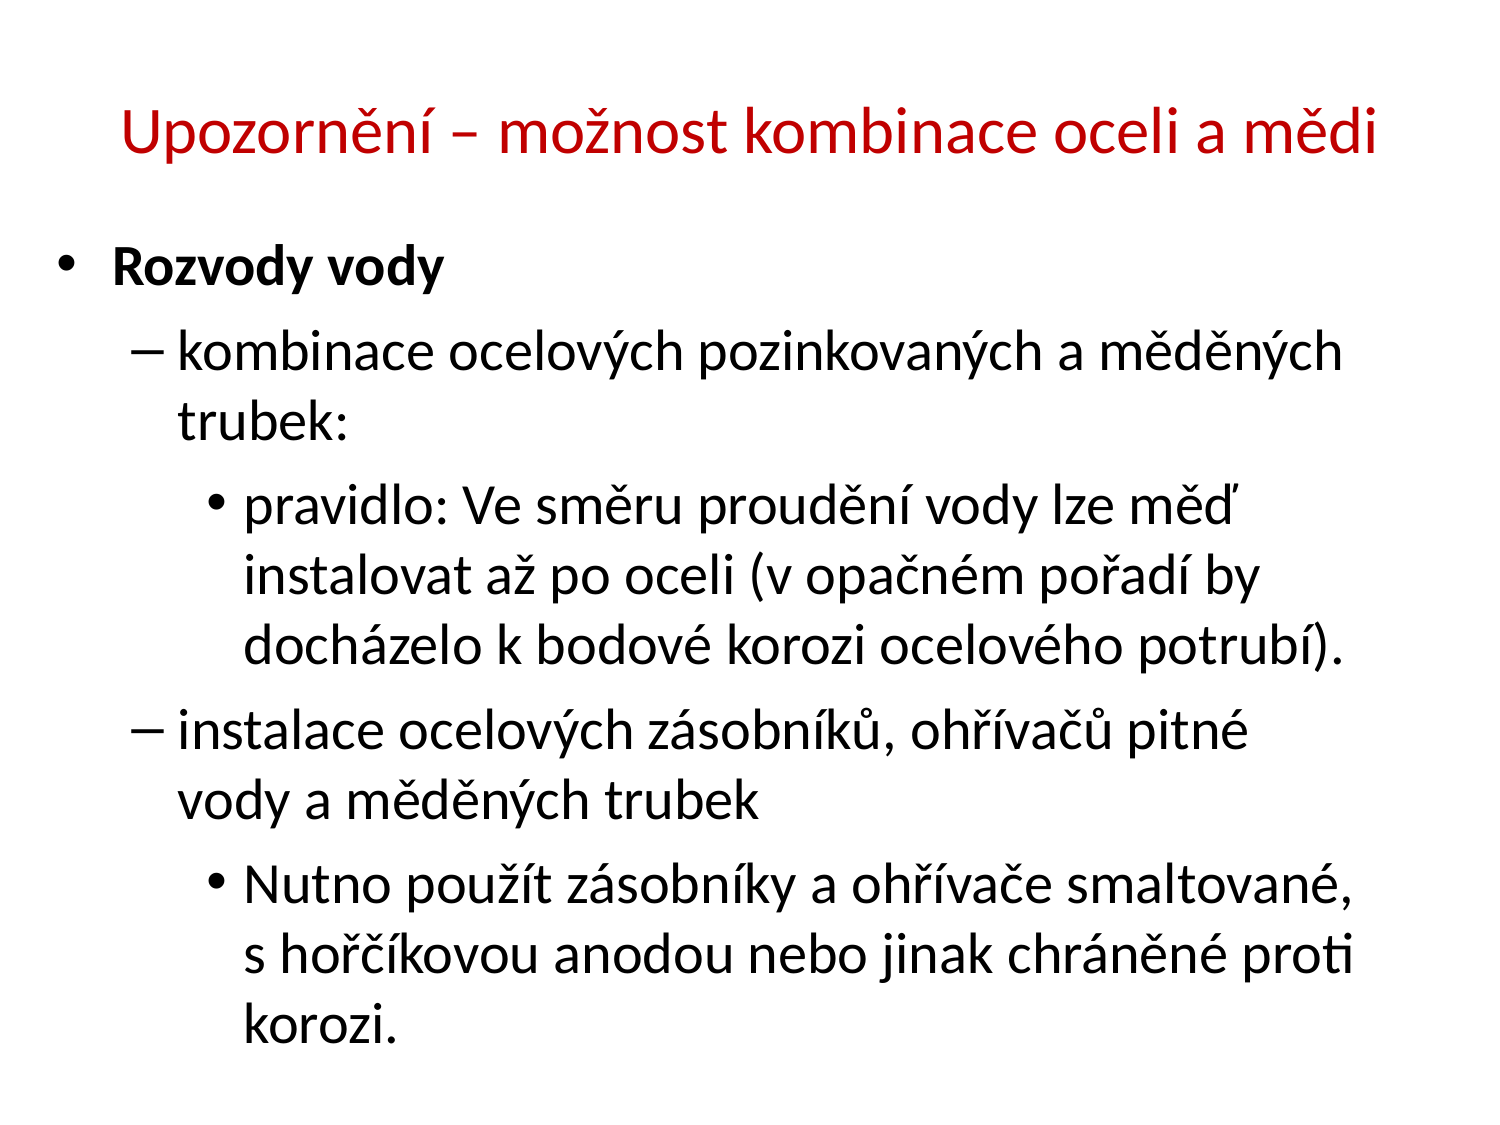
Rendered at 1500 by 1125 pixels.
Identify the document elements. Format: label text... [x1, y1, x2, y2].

title Upozornění – možnost kombinace oceli a mědi [75, 45, 1426, 209]
list Rozvody vody kombinace ocelových pozinkovaných a měděných trubek: pravidlo: Ve směru proudění vody lze měď instalovat až po oceli (v opačném pořadí by docházelo k bodové korozi ocelového potrubí). instalace ocelových zásobníků, ohřívačů pitné vody a měděných trubek Nutno použít zásobníky a ohřívače smaltované, s hořčíkovou anodou nebo jinak chráněné proti korozi. [41, 220, 1392, 1063]
